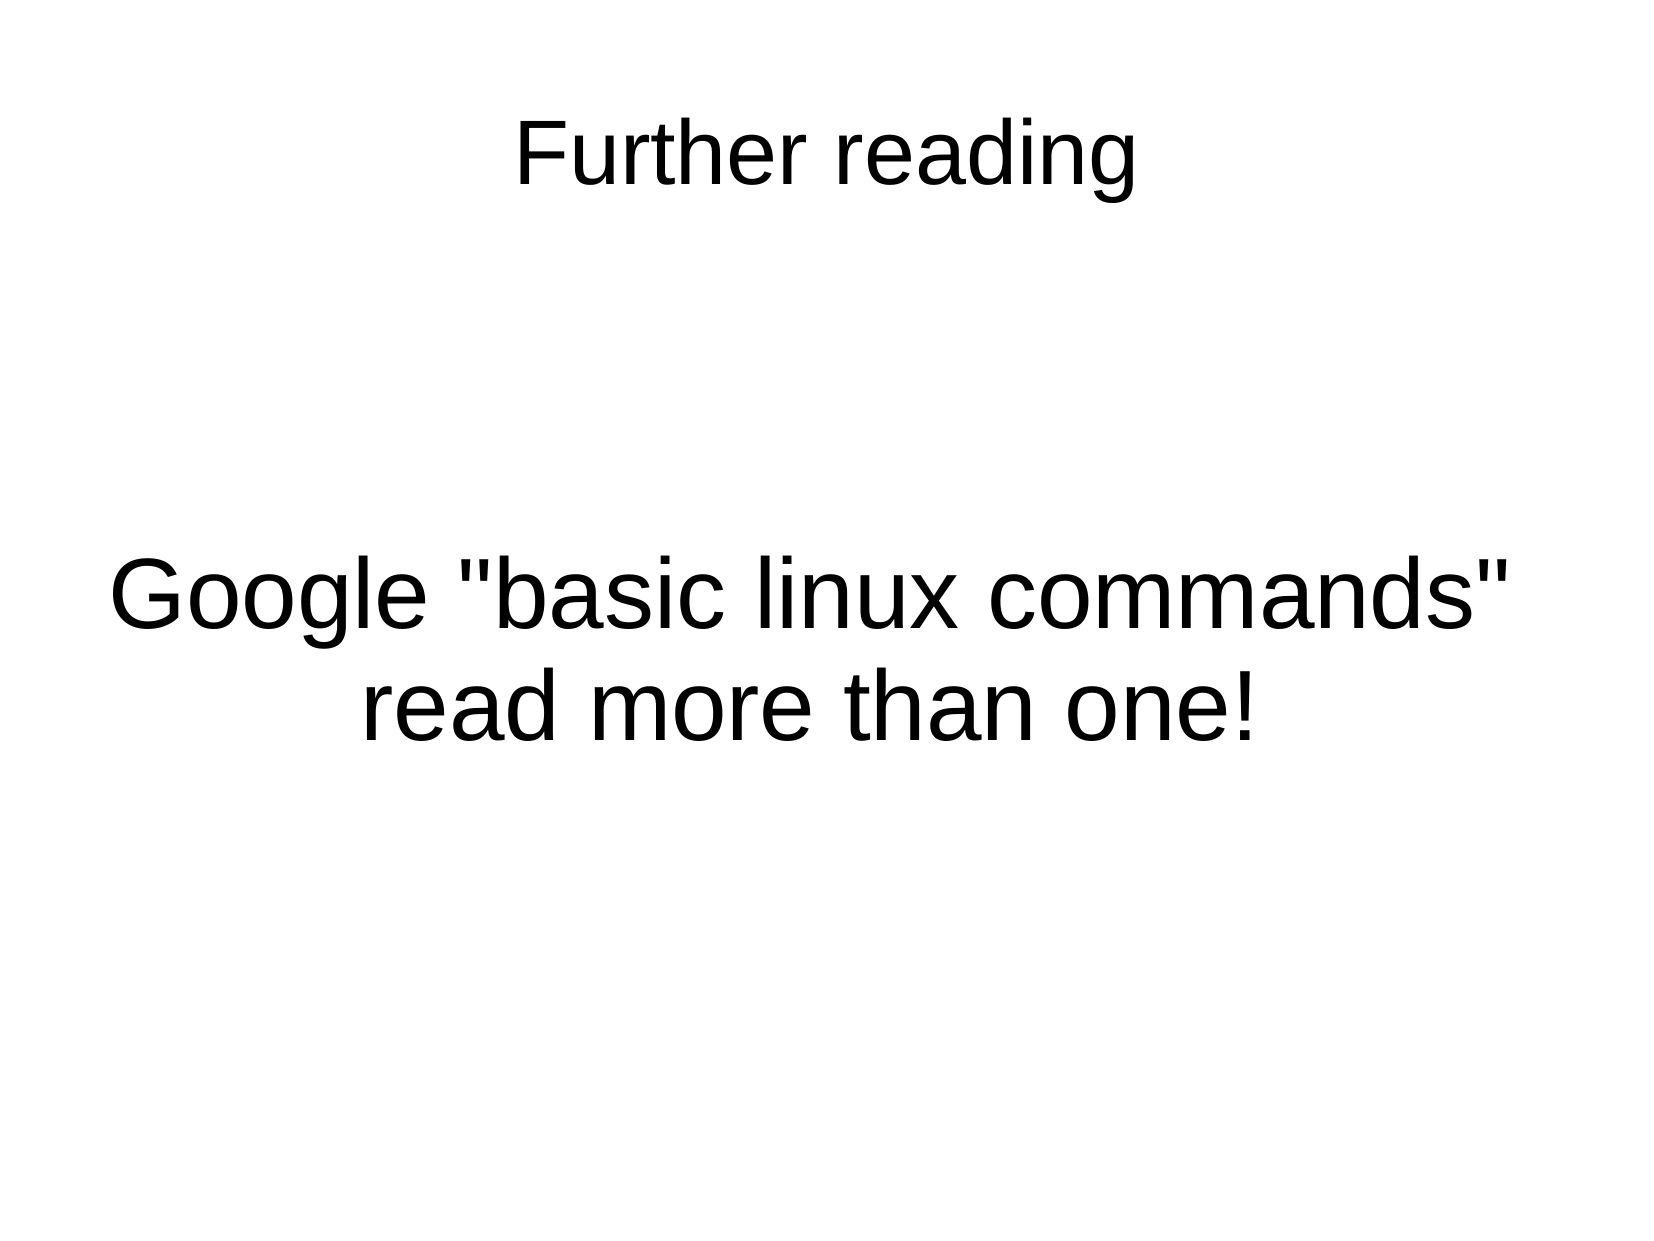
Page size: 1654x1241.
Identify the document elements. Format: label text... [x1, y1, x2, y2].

text_box Google "basic linux commands" read more than one! [82, 290, 1538, 1010]
title Further reading [82, 49, 1571, 257]
